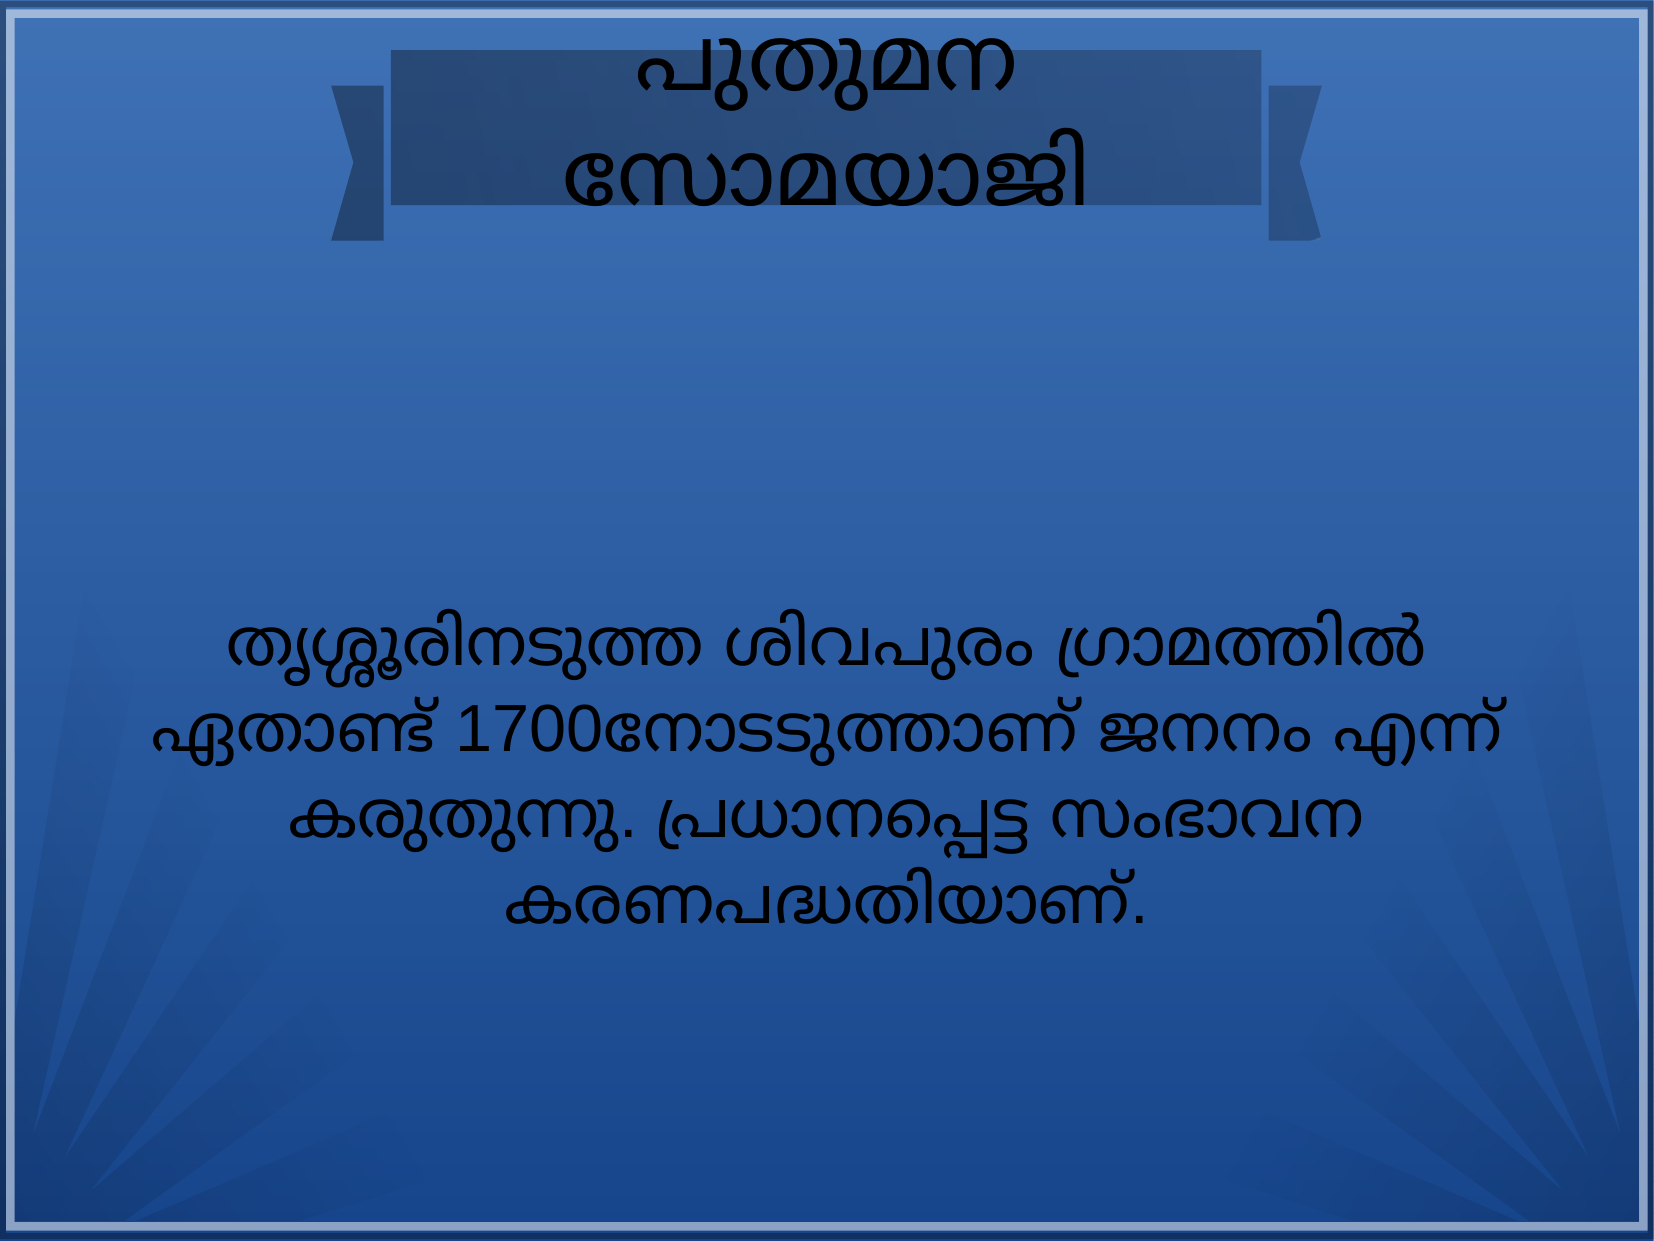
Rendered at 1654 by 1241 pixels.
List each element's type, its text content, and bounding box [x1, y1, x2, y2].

title പുതുമന സോമയാജി [389, 47, 1264, 205]
subtitle തൃശ്ശൂരിനടുത്ത ശിവപുരം ഗ്രാമത്തിൽ ഏതാണ്ട് 1700നോടടുത്താണ് ജനനം എന്ന് കരുതുന്നു. പ്രധാനപ്പെട്ട സംഭാവന കരണപദ്ധതിയാണ്. [82, 299, 1571, 1241]
